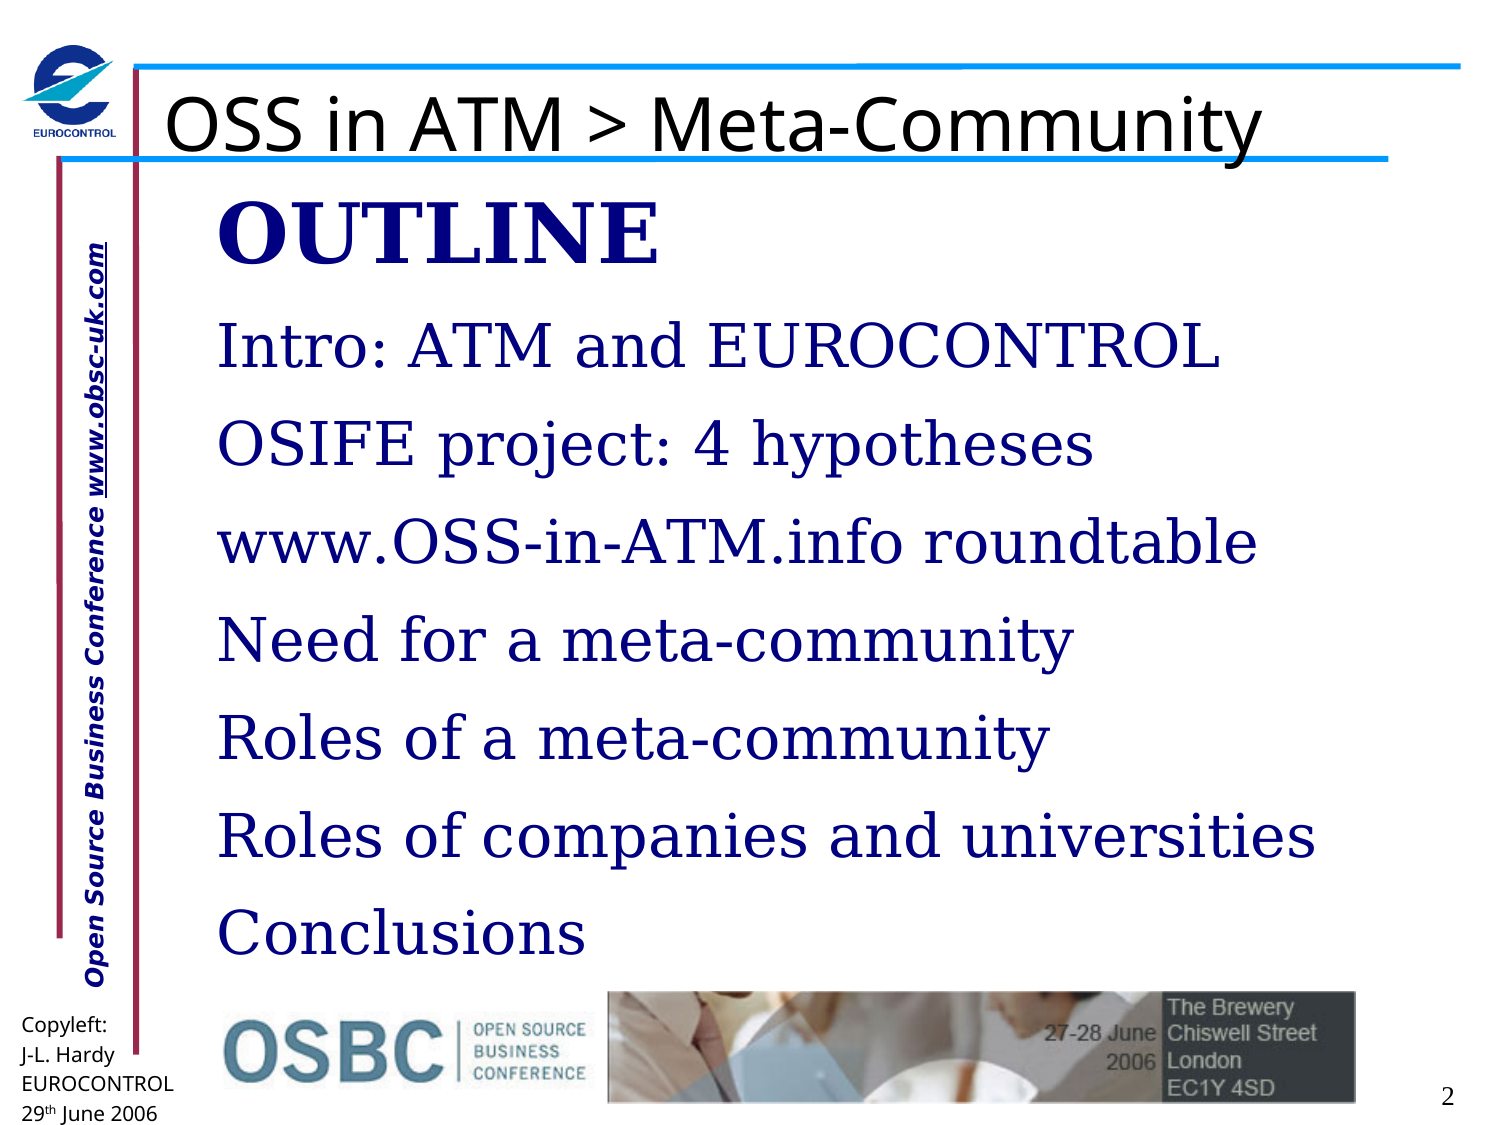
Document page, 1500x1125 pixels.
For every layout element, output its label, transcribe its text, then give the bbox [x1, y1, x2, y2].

list OUTLINE Intro: ATM and EUROCONTROL OSIFE project: 4 hypotheses www.OSS-in-ATM.info roundtable Need for a meta-community Roles of a meta-community Roles of companies and universities Conclusions [200, 184, 1453, 969]
picture [201, 991, 1356, 1104]
picture [22, 45, 116, 137]
